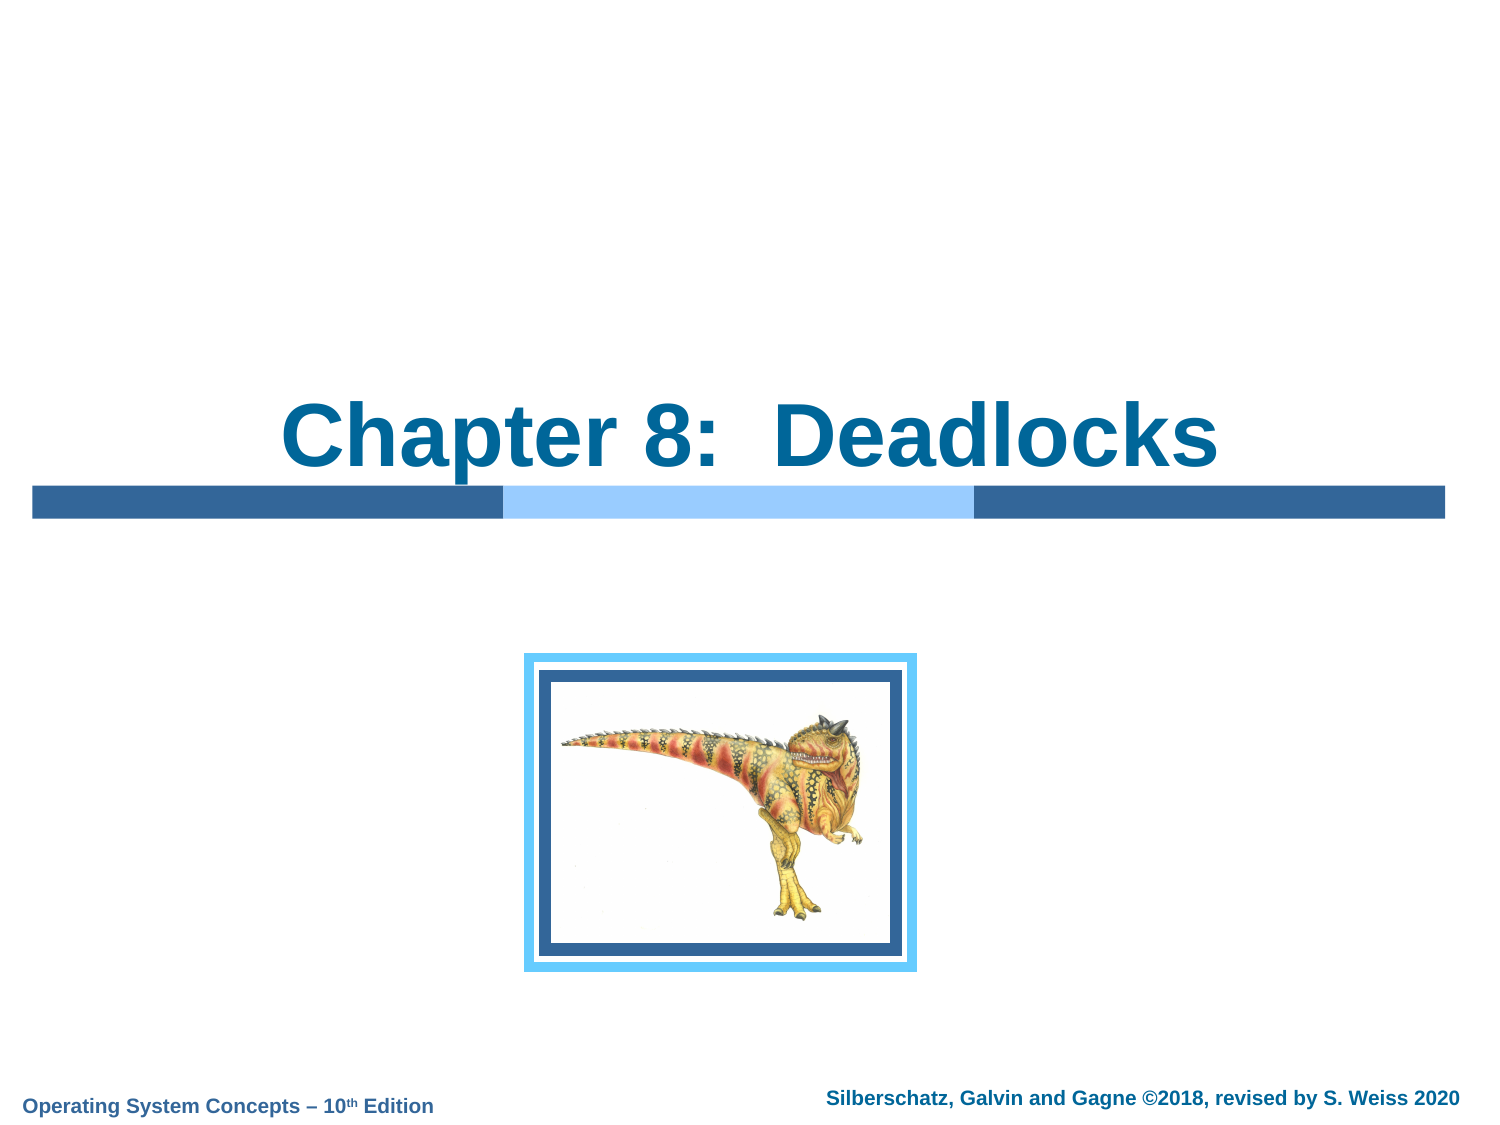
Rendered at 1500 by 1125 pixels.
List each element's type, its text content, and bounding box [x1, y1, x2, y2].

title Chapter 8: Deadlocks [112, 142, 1388, 492]
picture [551, 682, 890, 943]
